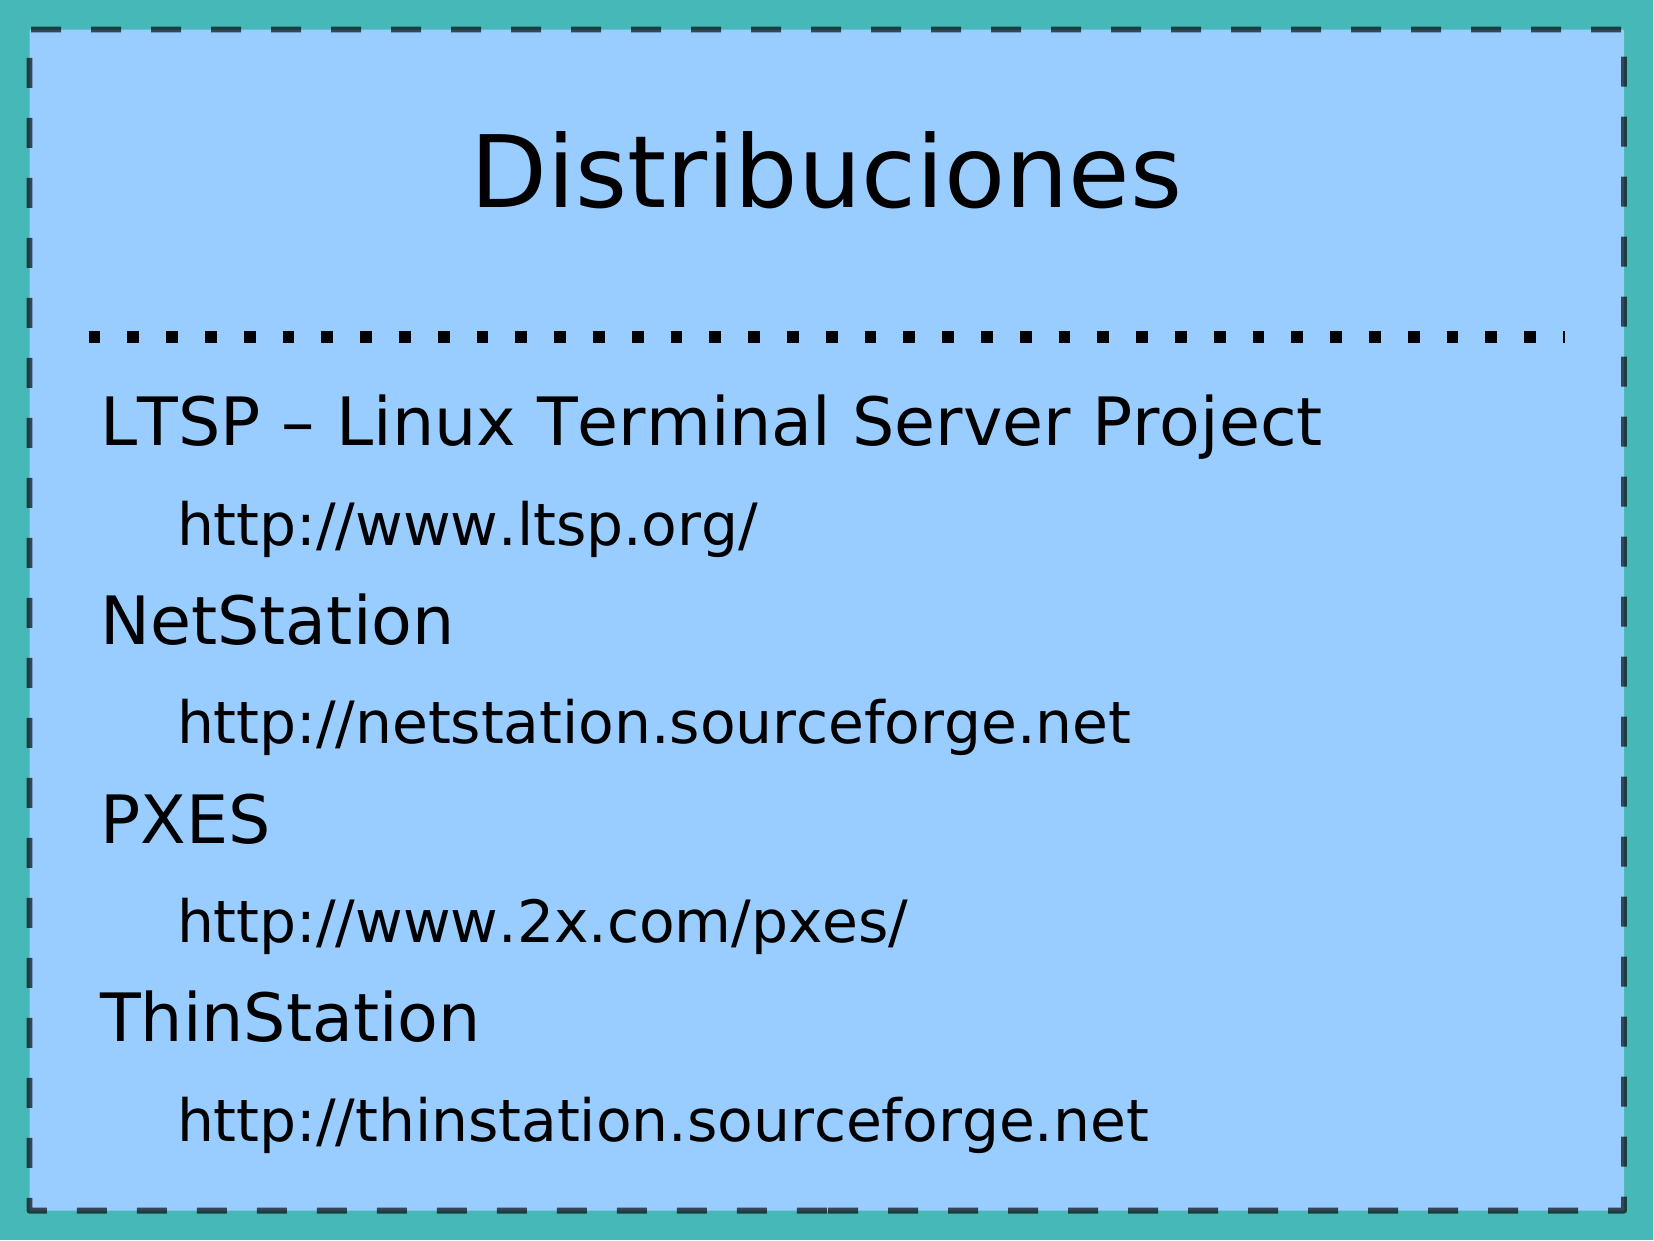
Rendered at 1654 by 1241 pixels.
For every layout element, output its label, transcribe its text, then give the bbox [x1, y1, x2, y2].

list LTSP – Linux Terminal Server Project http://www.ltsp.org/ NetStation http://netstation.sourceforge.net PXES http://www.2x.com/pxes/ ThinStation http://thinstation.sourceforge.net [82, 383, 1571, 1154]
title Distribuciones [82, 56, 1571, 288]
